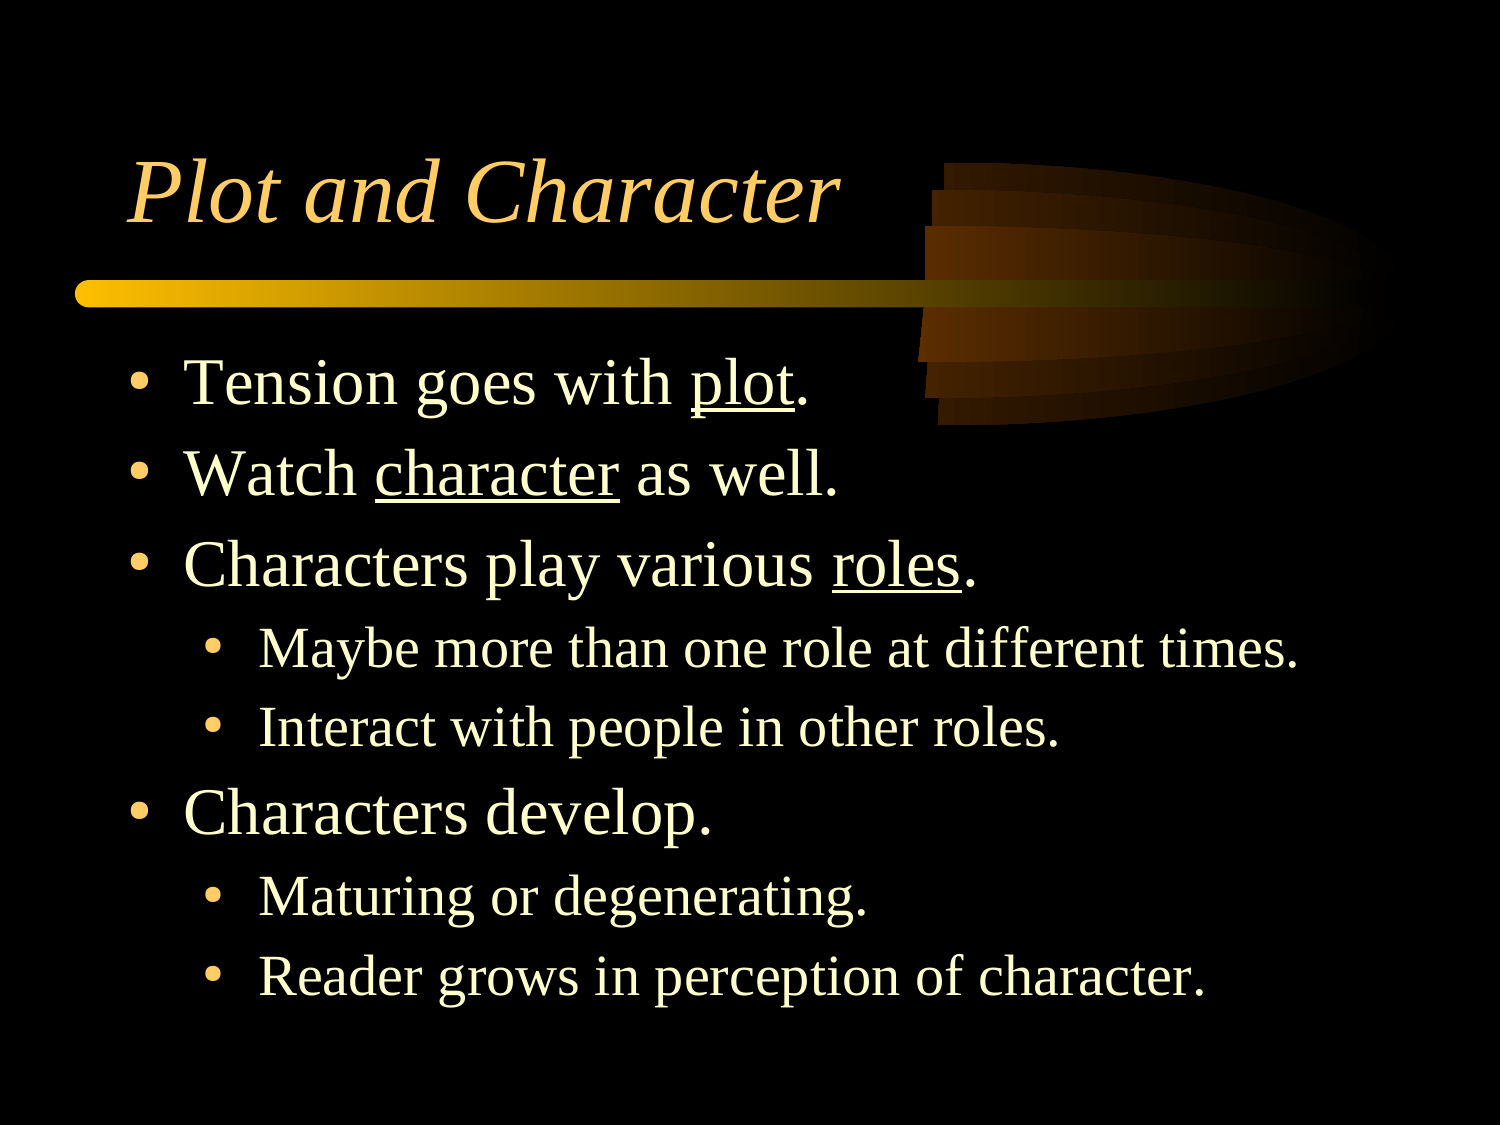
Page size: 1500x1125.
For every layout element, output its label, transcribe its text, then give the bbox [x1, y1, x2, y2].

list Tension goes with plot. Watch character as well. Characters play various roles. Maybe more than one role at different times. Interact with people in other roles. Characters develop. Maturing or degenerating. Reader grows in perception of character. [112, 337, 1388, 1061]
title Plot and Character [112, 62, 1388, 250]
